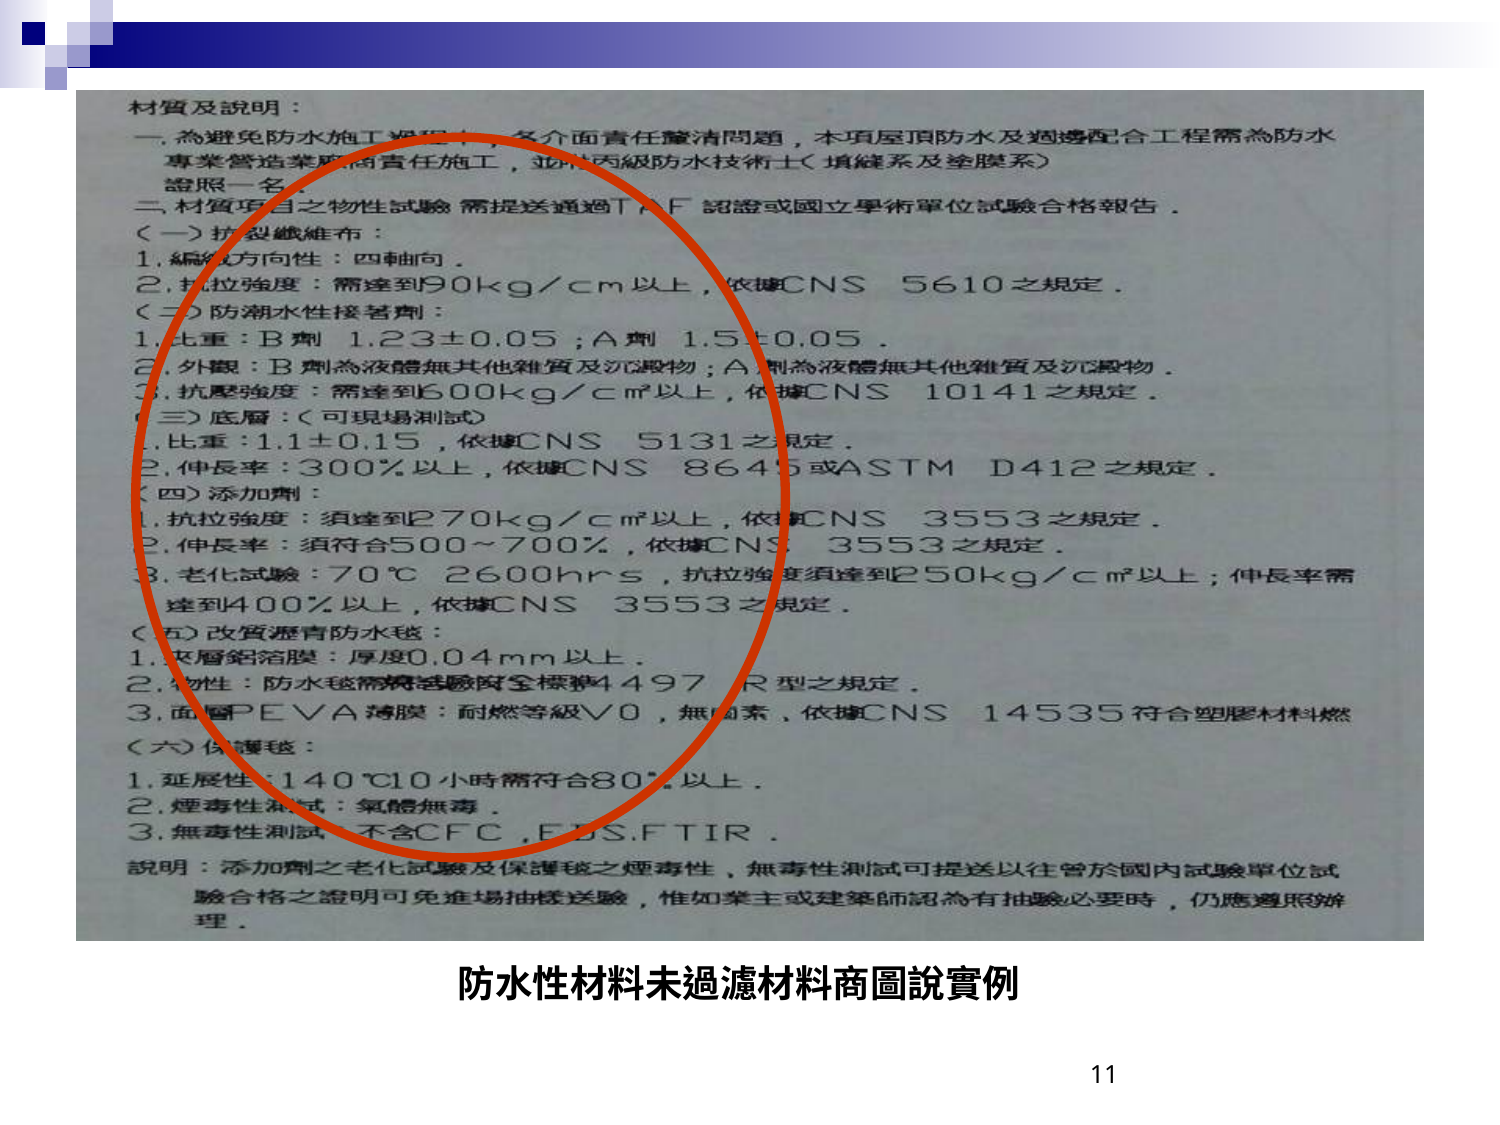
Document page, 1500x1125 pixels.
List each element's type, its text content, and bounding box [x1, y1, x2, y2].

text_box [1074, 1025, 1426, 1101]
picture [76, 90, 1424, 941]
text_box 防水性材料未過濾材料商圖說實例 [443, 952, 1080, 1012]
